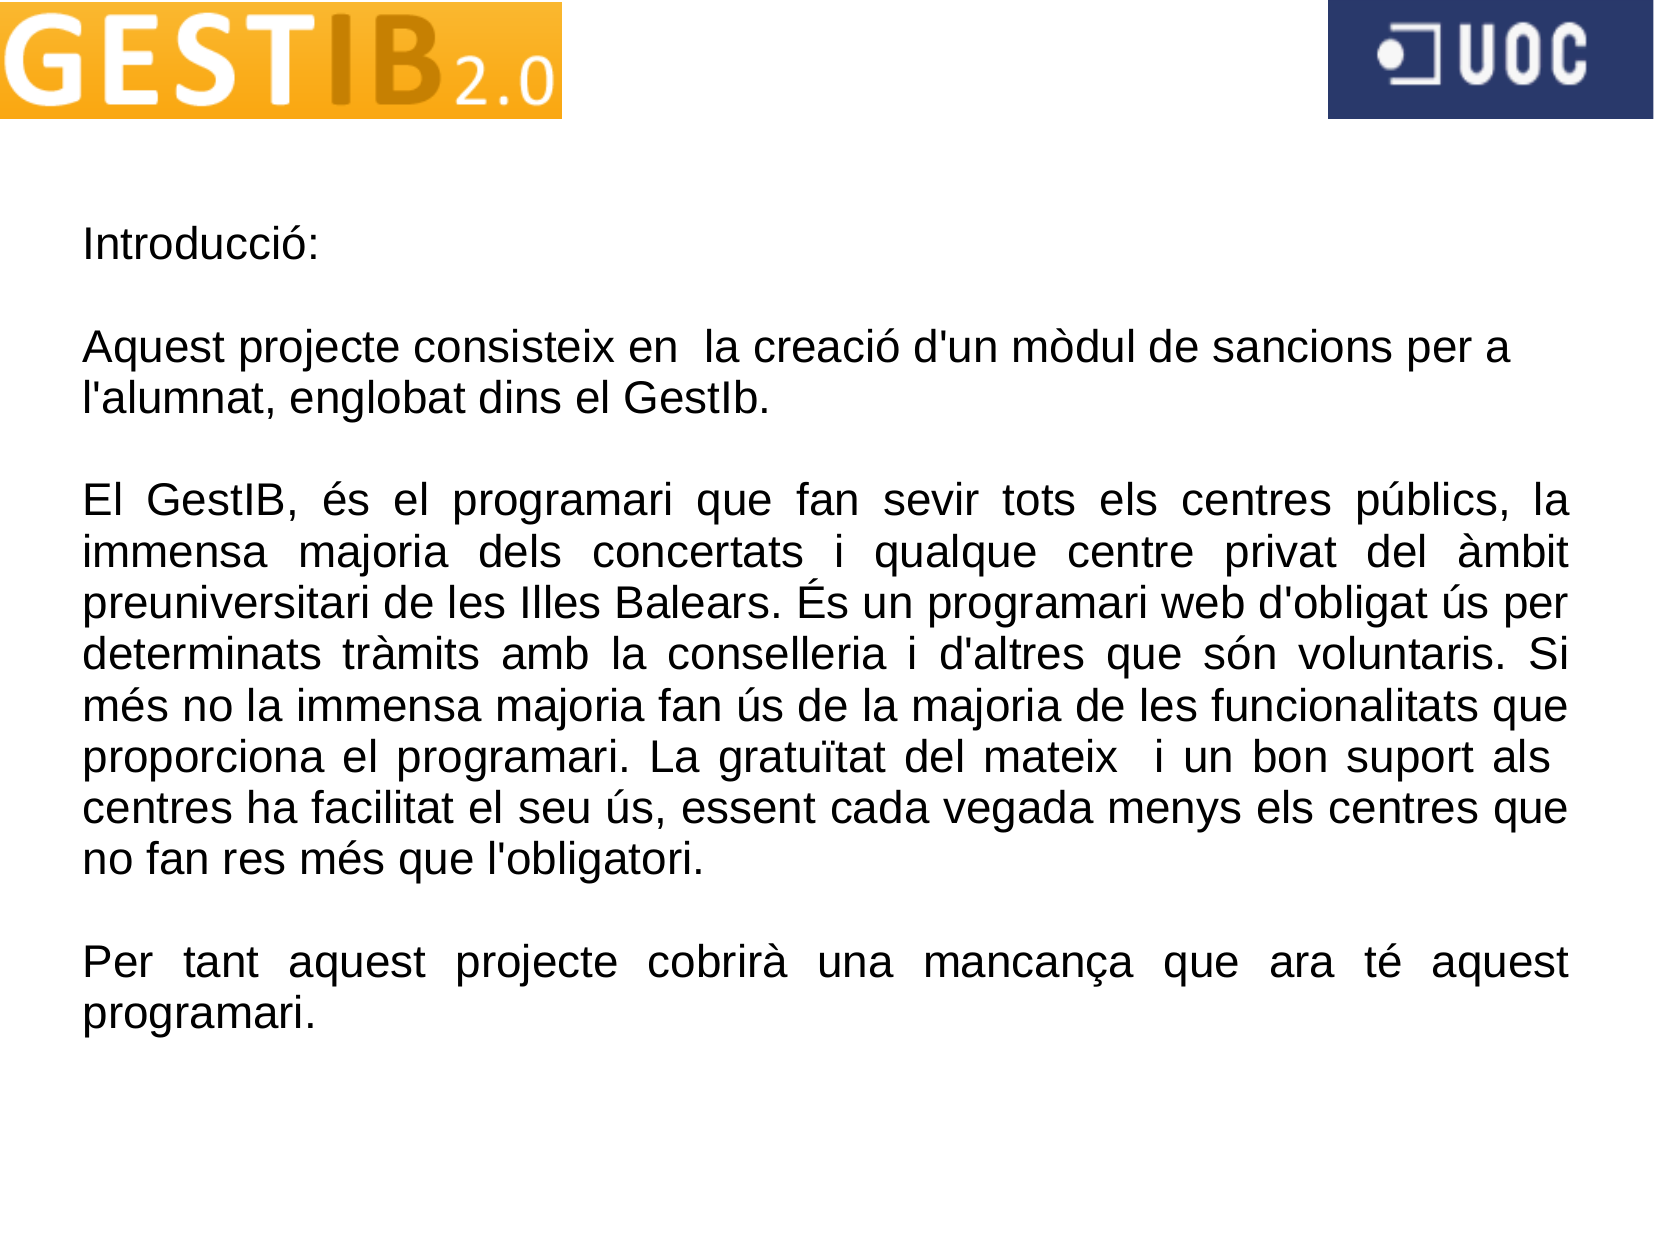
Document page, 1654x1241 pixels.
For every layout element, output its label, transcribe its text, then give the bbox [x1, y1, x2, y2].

picture [0, 2, 562, 119]
subtitle Introducció: Aquest projecte consisteix en la creació d'un mòdul de sancions per a l'alumnat, englobat dins el GestIb. El GestIB, és el programari que fan sevir tots els centres públics, la immensa majoria dels concertats i qualque centre privat del àmbit preuniversitari de les Illes Balears. És un programari web d'obligat ús per determinats tràmits amb la conselleria i d'altres que són voluntaris. Si més no la immensa majoria fan ús de la majoria de les funcionalitats que proporciona el programari. La gratuïtat del mateix i un bon suport als centres ha facilitat el seu ús, essent cada vegada menys els centres que no fan res més que l'obligatori. Per tant aquest projecte cobrirà una mancança que ara té aquest programari. [82, 147, 1571, 1109]
picture [1328, 0, 1654, 119]
